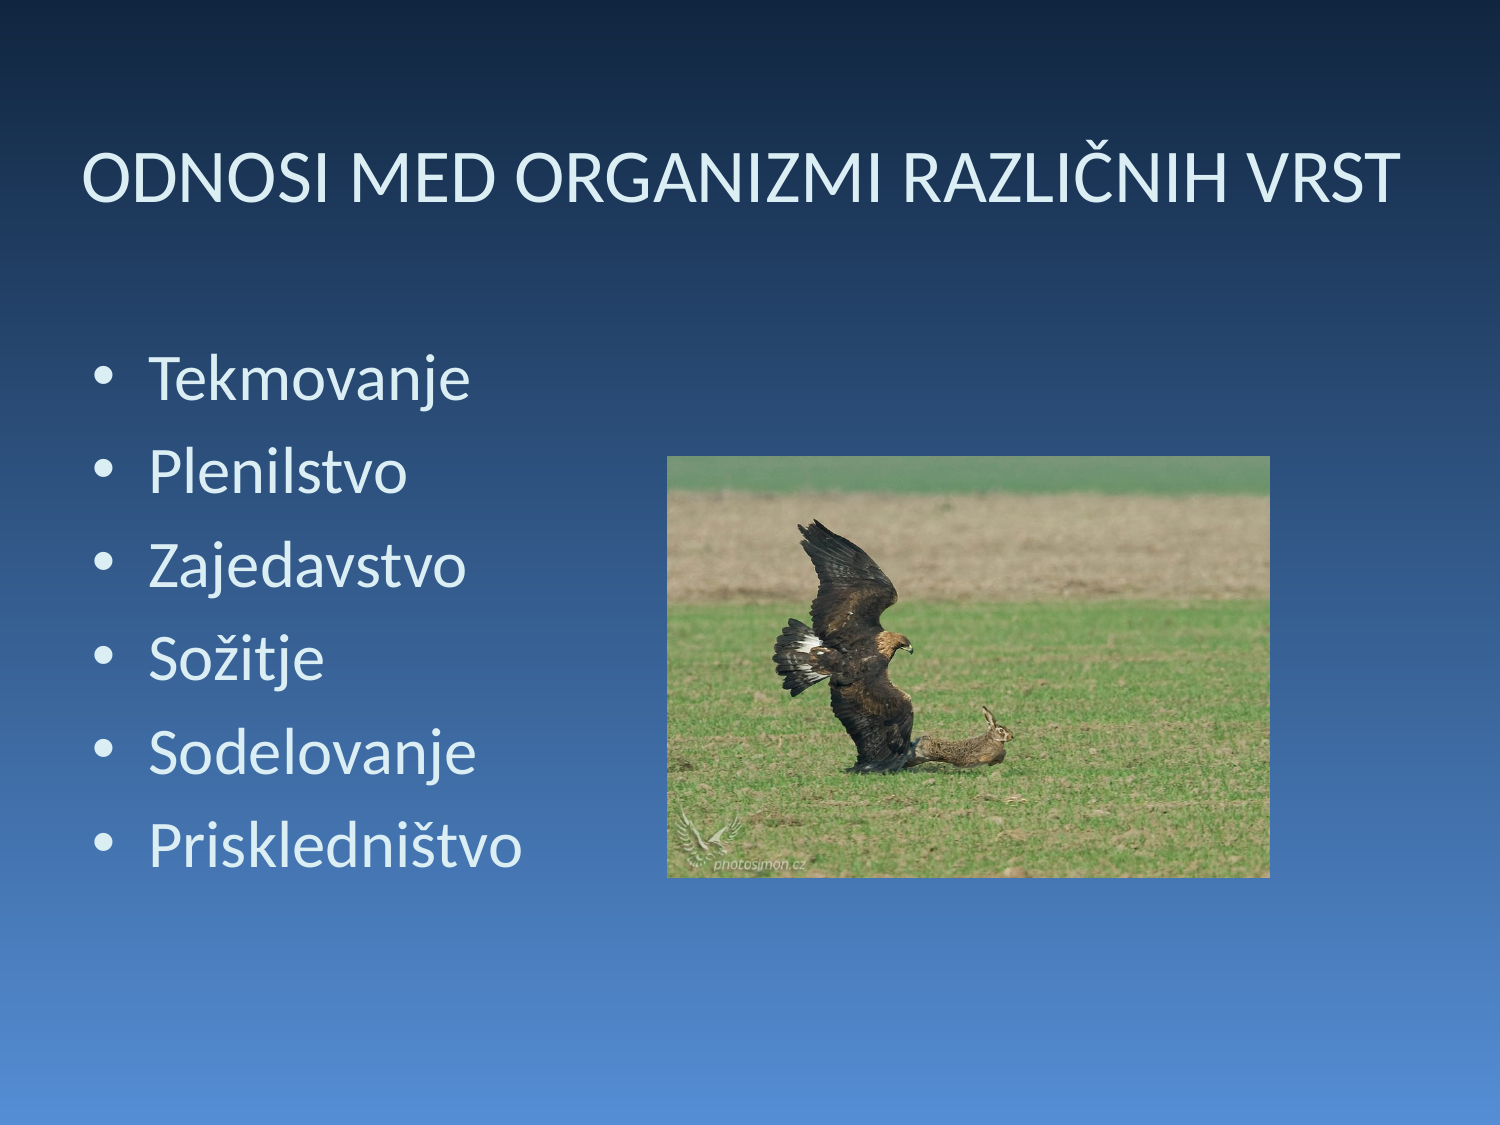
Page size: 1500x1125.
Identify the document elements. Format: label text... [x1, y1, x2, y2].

title ODNOSI MED ORGANIZMI RAZLIČNIH VRST [29, 78, 1455, 266]
picture [667, 456, 1270, 878]
list Tekmovanje Plenilstvo Zajedavstvo Sožitje Sodelovanje Priskledništvo [76, 326, 1427, 1069]
